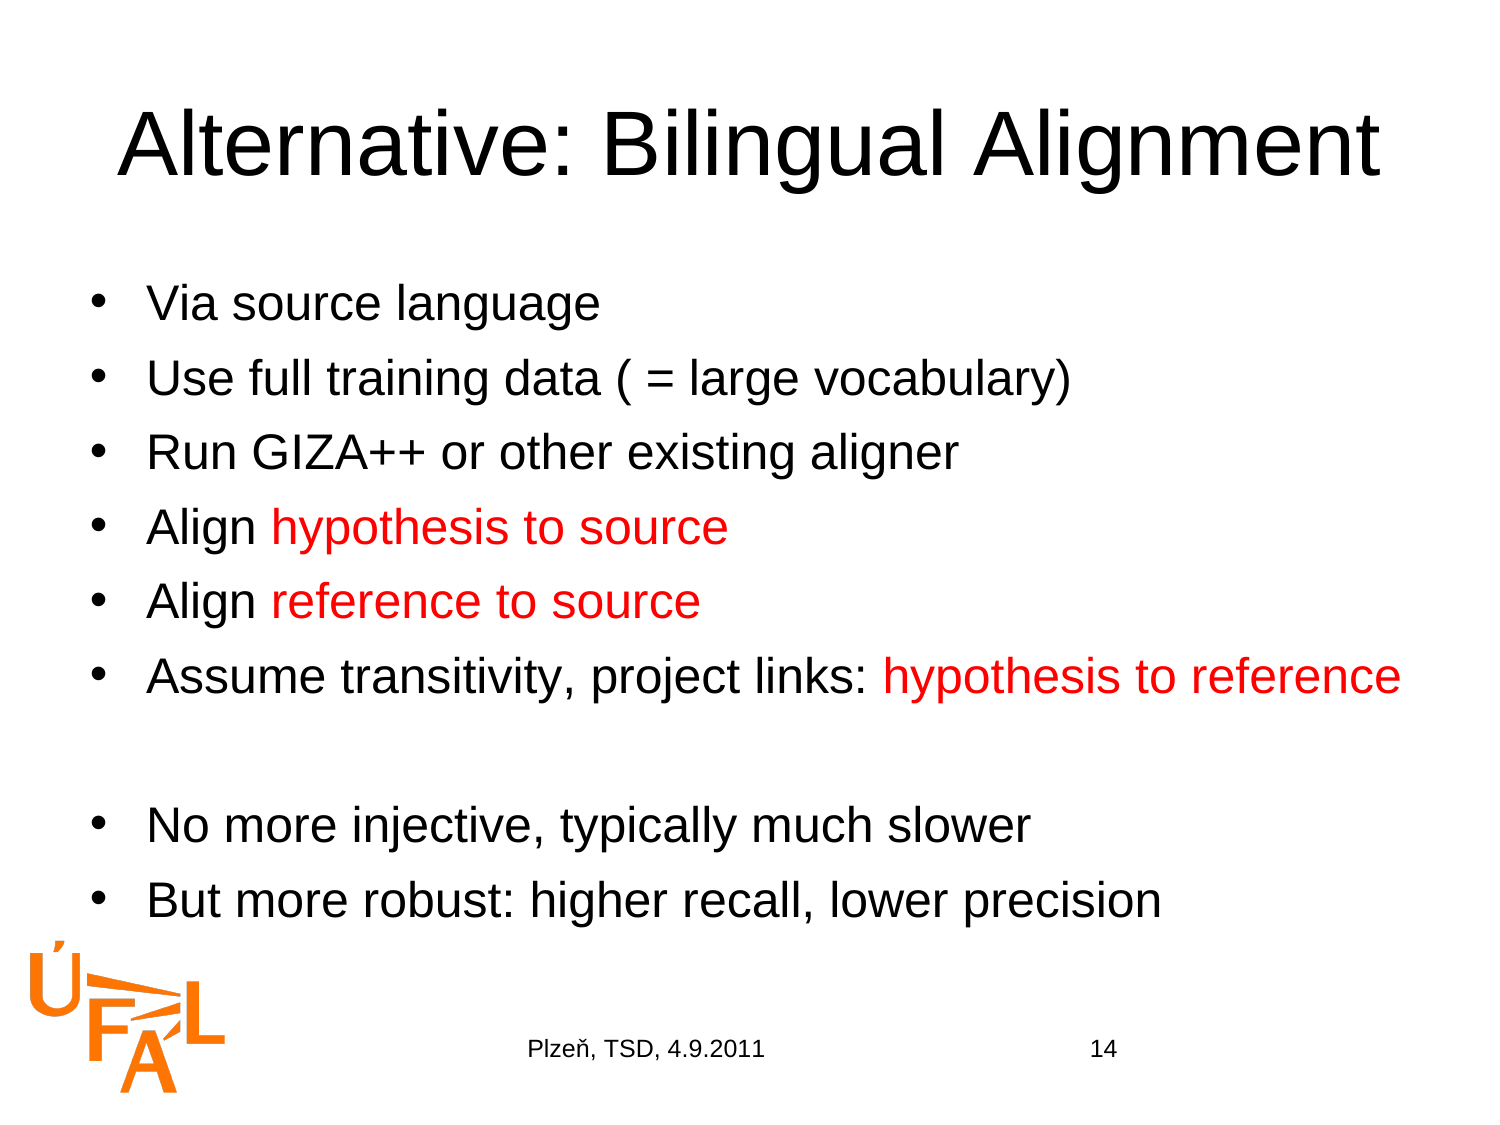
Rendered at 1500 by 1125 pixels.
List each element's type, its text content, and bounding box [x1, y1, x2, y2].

list Via source language Use full training data ( = large vocabulary) Run GIZA++ or other existing aligner Align hypothesis to source Align reference to source Assume transitivity, project links: hypothesis to reference No more injective, typically much slower But more robust: higher recall, lower precision [75, 262, 1426, 988]
picture [29, 940, 225, 1093]
title Alternative: Bilingual Alignment [75, 14, 1426, 262]
